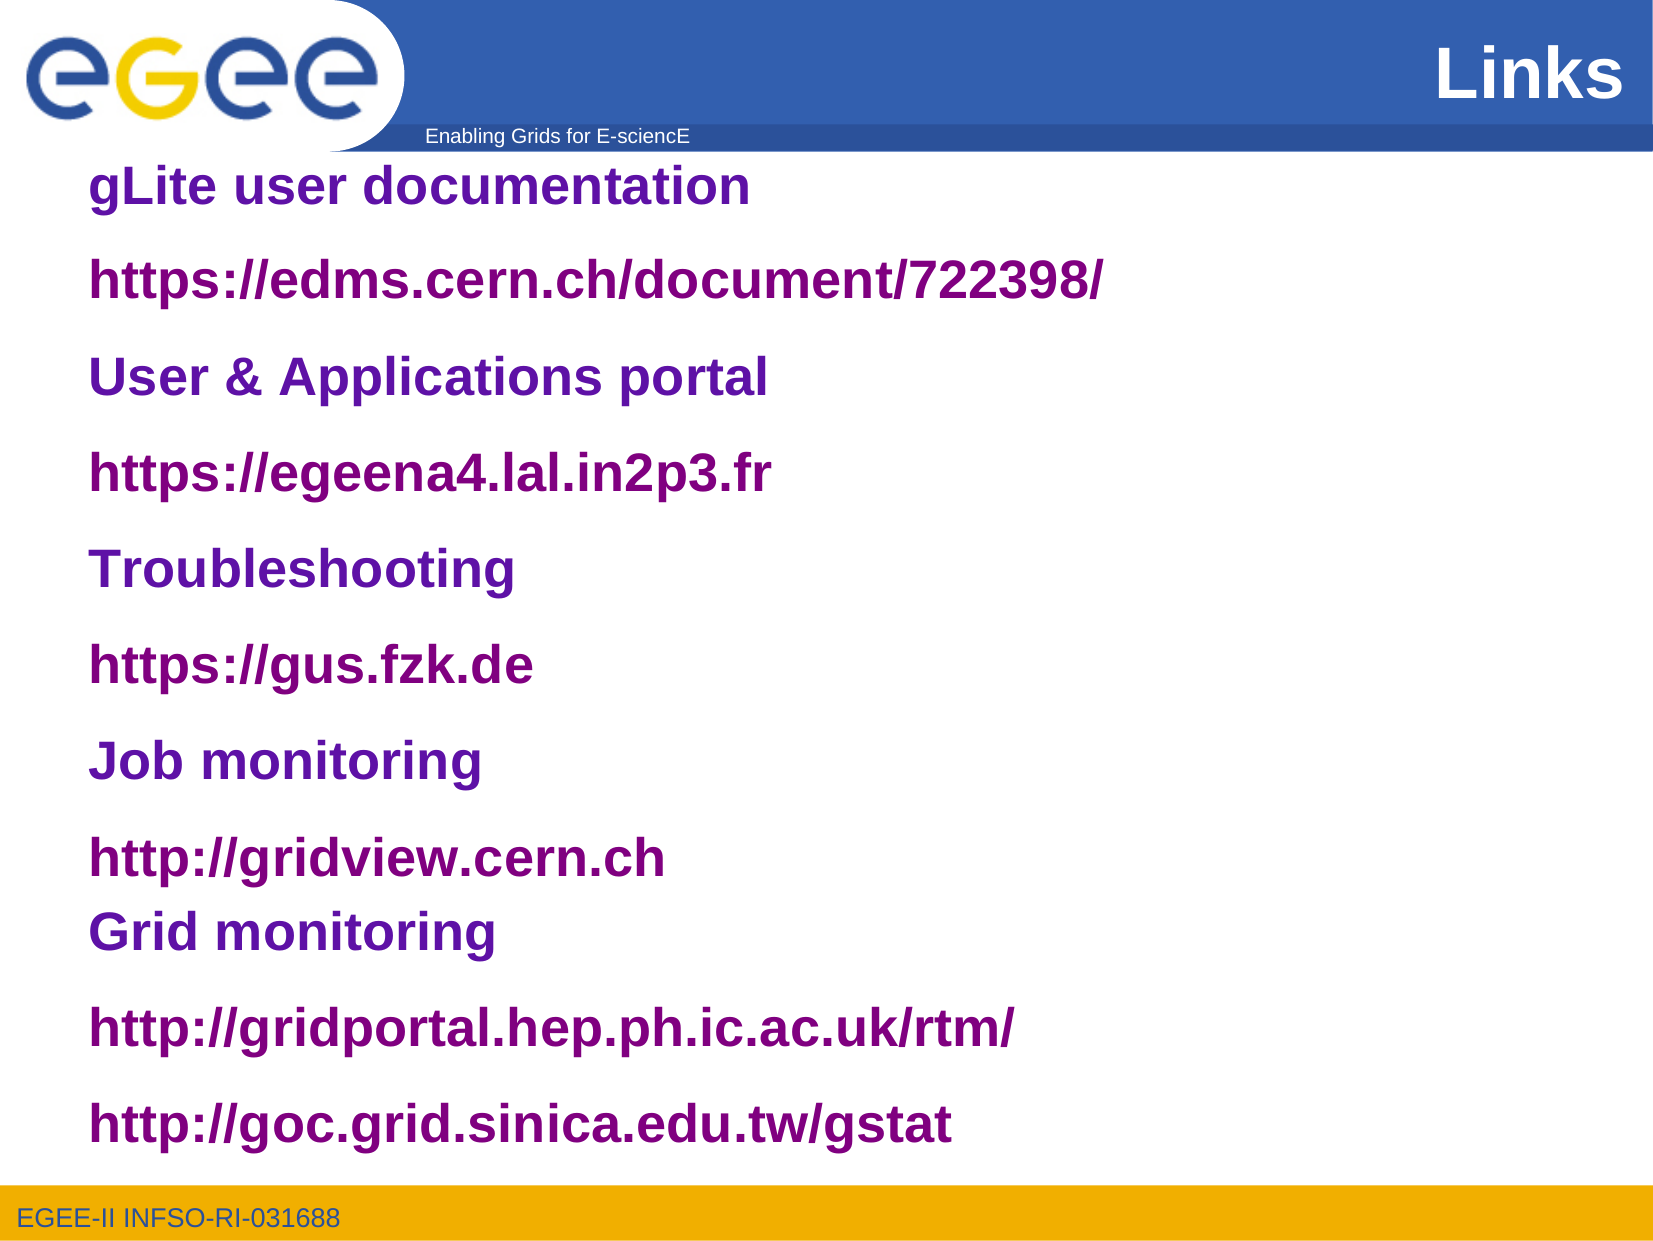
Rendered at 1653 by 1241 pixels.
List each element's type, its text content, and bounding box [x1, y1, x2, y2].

title Links [407, 31, 1626, 118]
picture [20, 33, 385, 123]
list gLite user documentation https://edms.cern.ch/document/722398/ User & Applications portal https://egeena4.lal.in2p3.fr Troubleshooting https://gus.fzk.de Job monitoring http://gridview.cern.ch Grid monitoring http://gridportal.hep.ph.ic.ac.uk/rtm/ http://goc.grid.sinica.edu.tw/gstat [88, 155, 1470, 1182]
